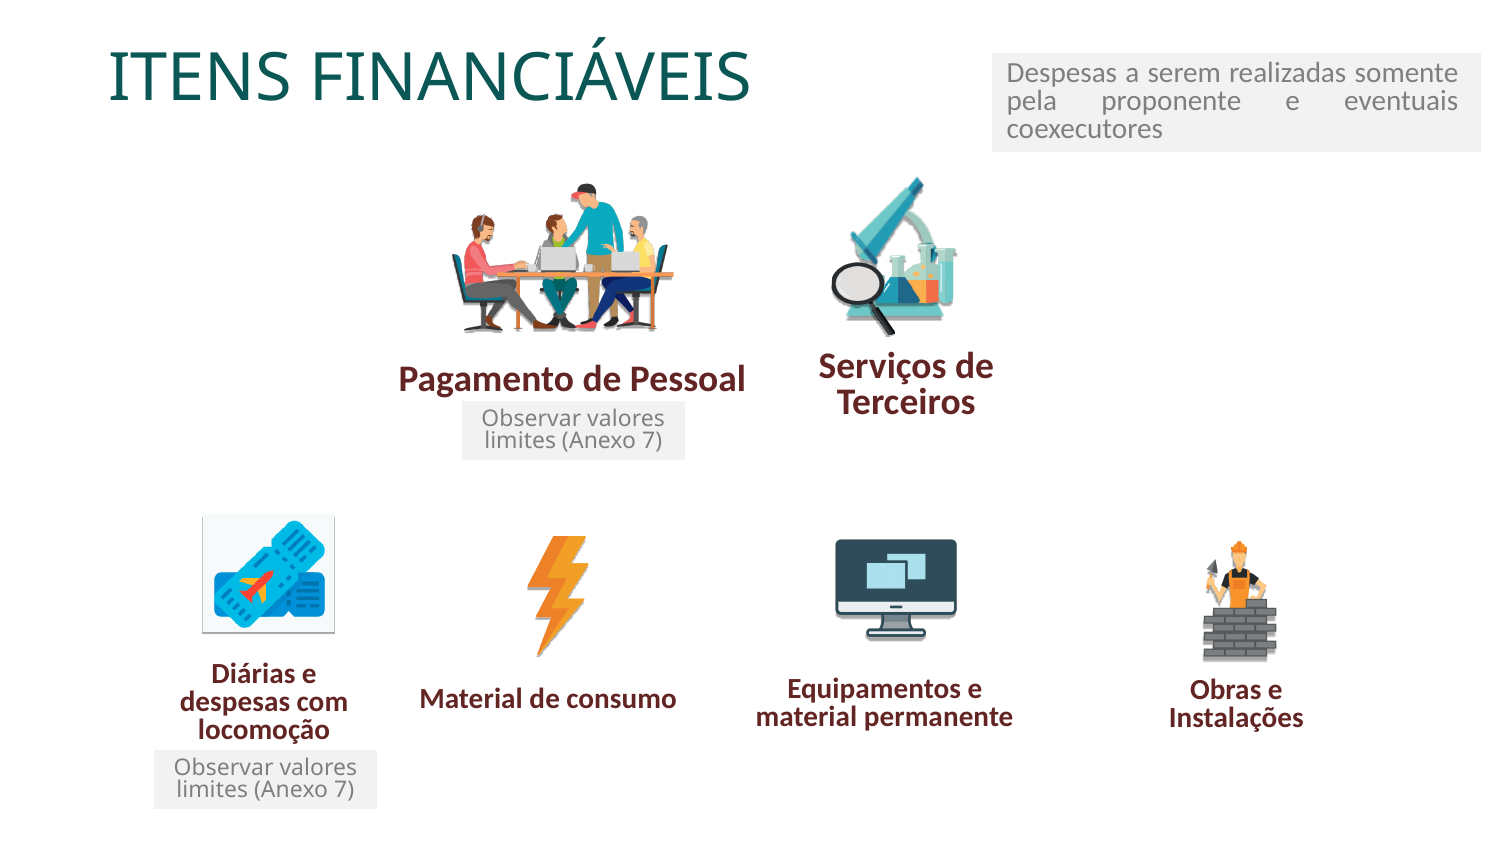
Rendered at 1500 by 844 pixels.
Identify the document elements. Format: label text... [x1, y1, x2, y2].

text_box Pagamento de Pessoal [374, 346, 771, 407]
text_box Equipamentos e material permanente [735, 669, 1035, 739]
picture [202, 514, 335, 632]
picture [498, 536, 618, 656]
picture [451, 181, 674, 331]
text_box Despesas a serem realizadas somente pela proponente e eventuais coexecutores [992, 53, 1481, 152]
picture [1183, 530, 1286, 660]
text_box Obras e Instalações [1114, 669, 1359, 740]
text_box Diárias e despesas com locomoção [143, 654, 386, 753]
text_box ITENS FINANCIÁVEIS [93, 26, 1382, 122]
text_box Observar valores limites (Anexo 7) [462, 401, 685, 460]
picture [830, 522, 962, 654]
picture [827, 173, 964, 335]
text_box Observar valores limites (Anexo 7) [154, 750, 377, 809]
text_box Serviços de Terceiros [792, 342, 1021, 430]
text_box Material de consumo [389, 672, 707, 722]
